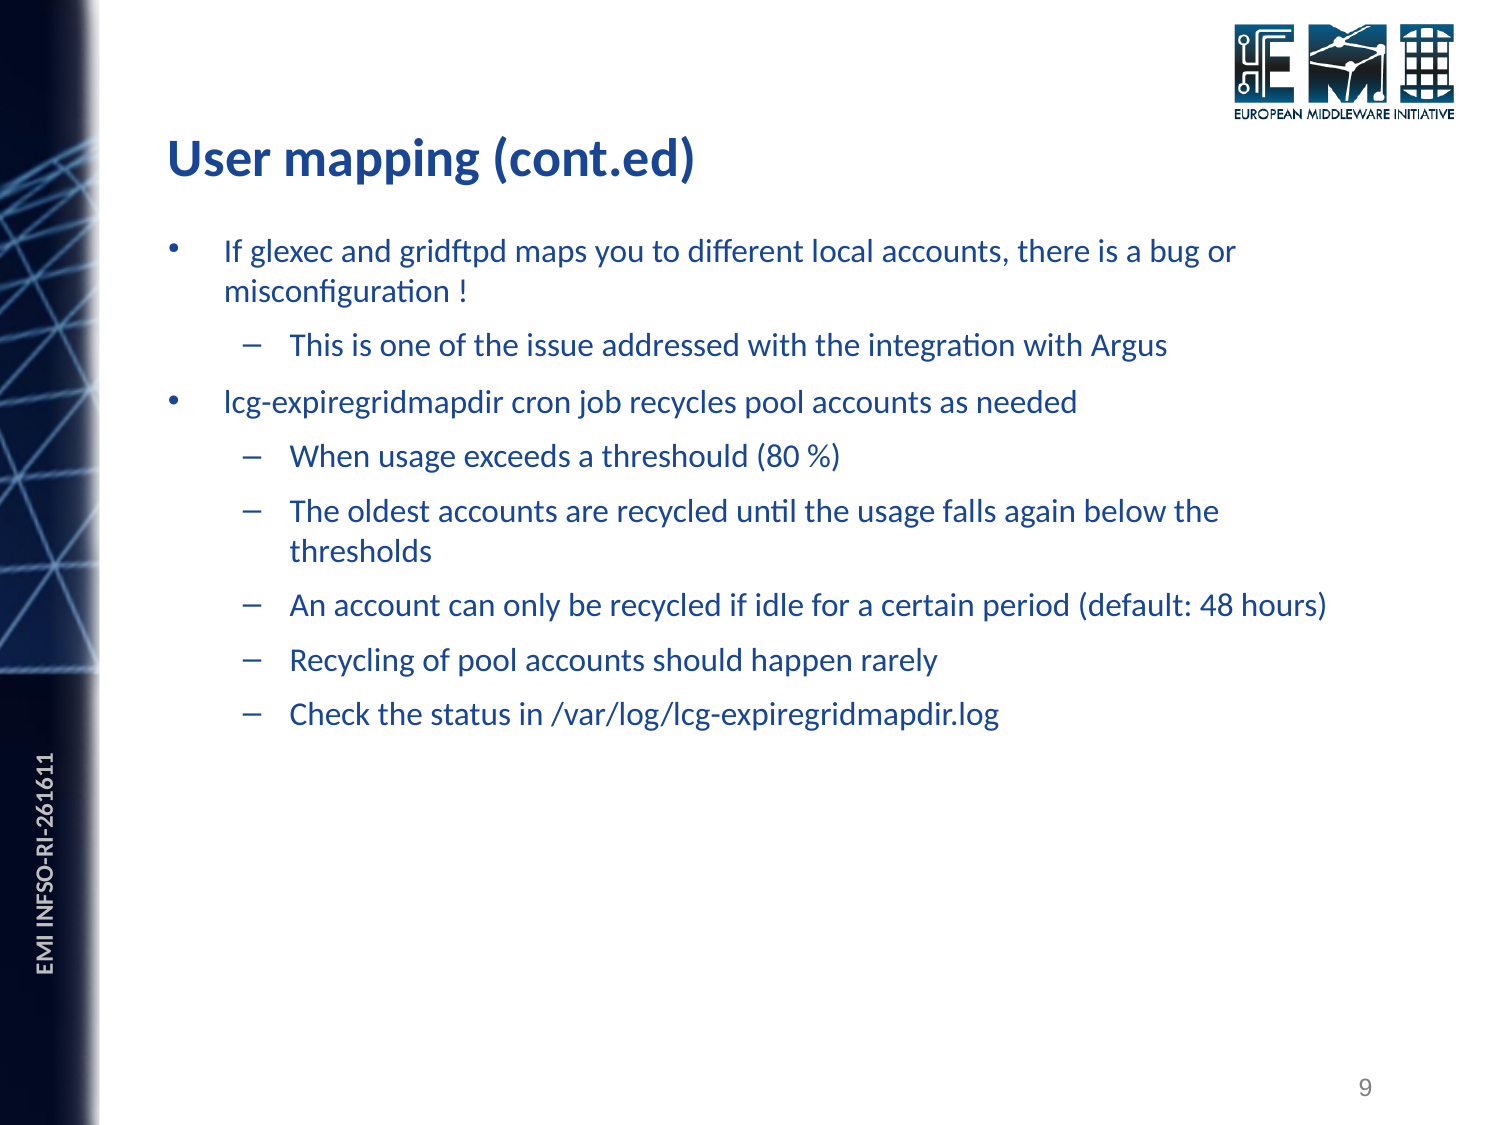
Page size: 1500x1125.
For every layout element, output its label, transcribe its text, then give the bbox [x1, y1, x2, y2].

text_box <number> [1343, 1063, 1426, 1123]
picture [1185, 8, 1500, 140]
picture [0, 0, 111, 1125]
list If glexec and gridftpd maps you to different local accounts, there is a bug or misconfiguration ! This is one of the issue addressed with the integration with Argus lcg-expiregridmapdir cron job recycles pool accounts as needed When usage exceeds a threshould (80 %) The oldest accounts are recycled until the usage falls again below the thresholds An account can only be recycled if idle for a certain period (default: 48 hours) Recycling of pool accounts should happen rarely Check the status in /var/log/lcg-expiregridmapdir.log [153, 221, 1381, 1053]
text_box User mapping (cont.ed) [153, 115, 1388, 196]
